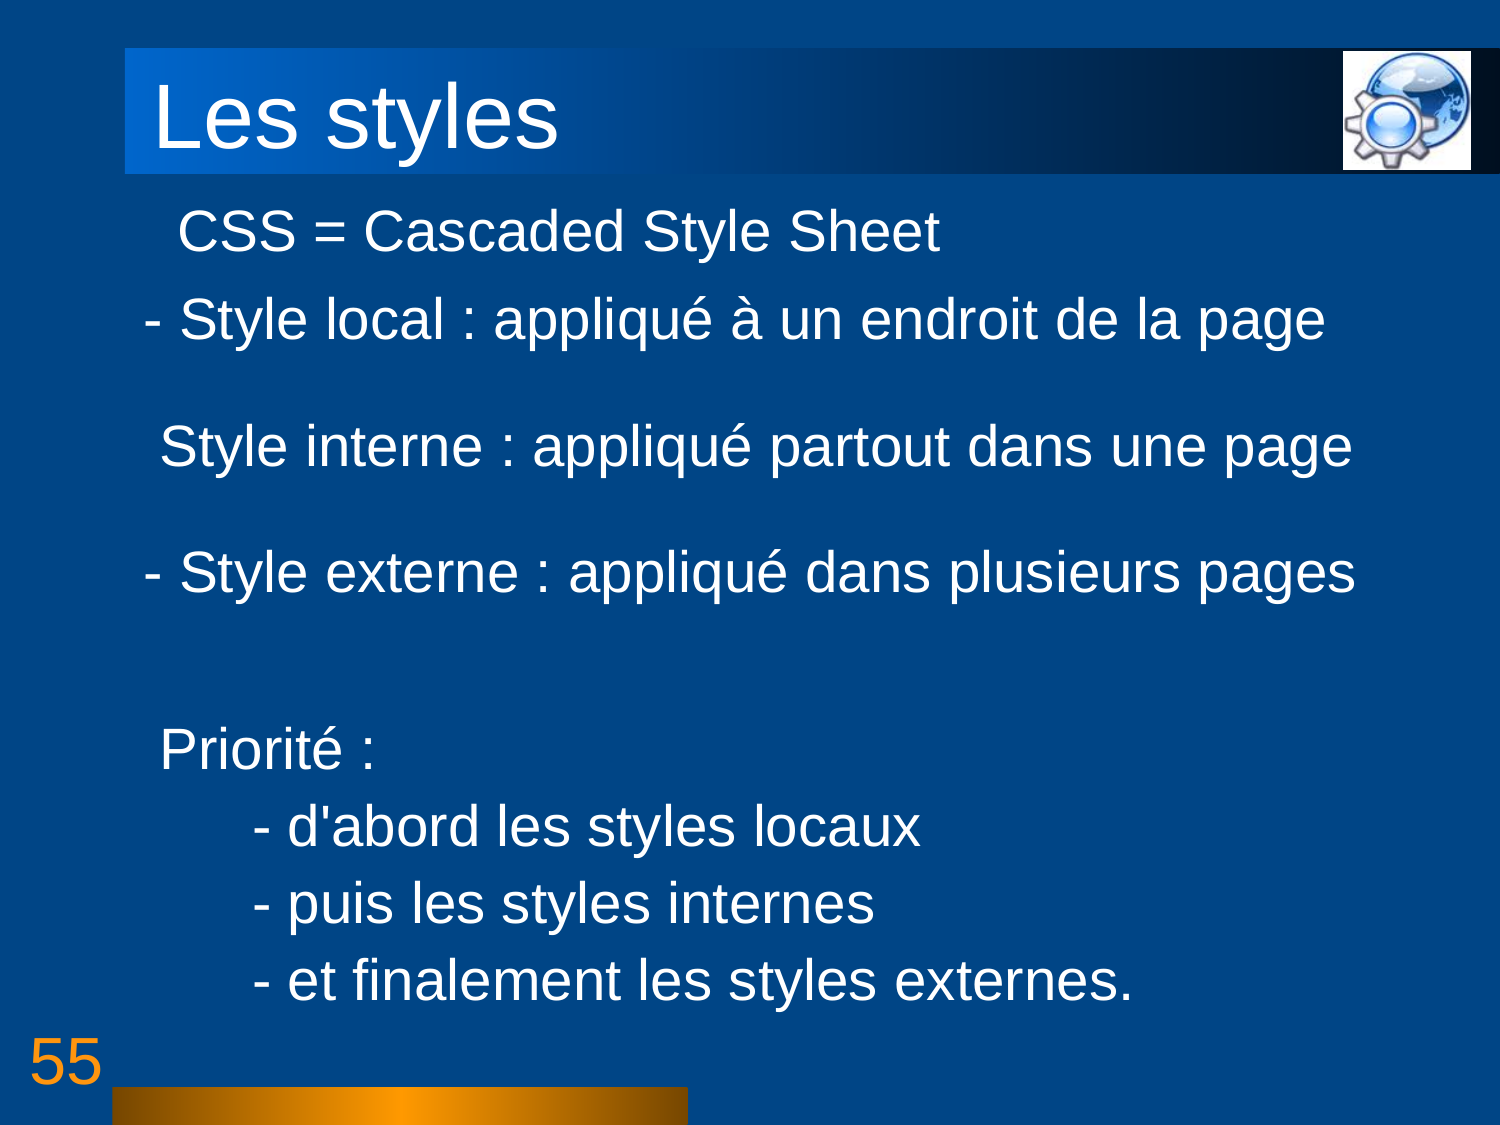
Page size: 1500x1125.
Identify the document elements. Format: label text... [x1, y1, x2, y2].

picture [1343, 51, 1471, 57]
list - Style local : appliqué à un endroit de la page Style interne : appliqué partout dans une page - Style externe : appliqué dans plusieurs pages Priorité : - d'abord les styles locaux - puis les styles internes - et finalement les styles externes. [64, 278, 1447, 1125]
title Les styles CSS = Cascaded Style Sheet [137, 57, 1500, 279]
